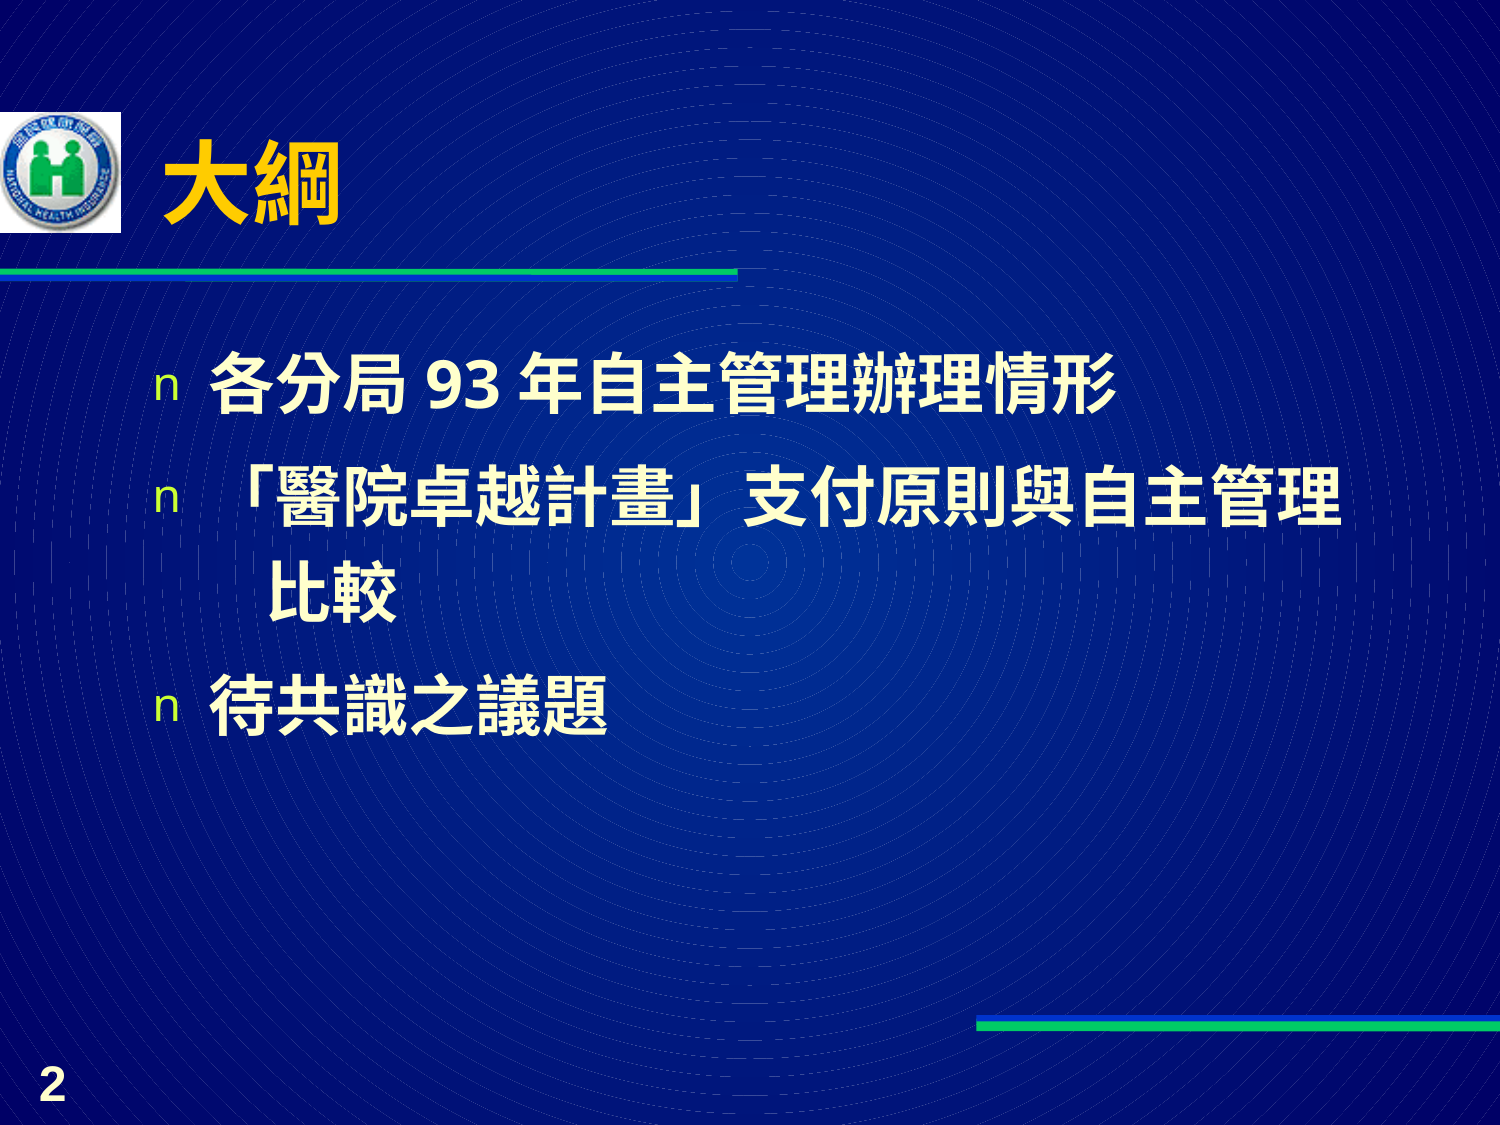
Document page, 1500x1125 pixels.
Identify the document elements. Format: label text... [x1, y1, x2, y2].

text_box [23, 1043, 337, 1119]
title 大綱 [145, 118, 1438, 244]
list 各分局93年自主管理辦理情形 「醫院卓越計畫」支付原則與自主管理比較 待共識之議題 [137, 318, 1375, 994]
